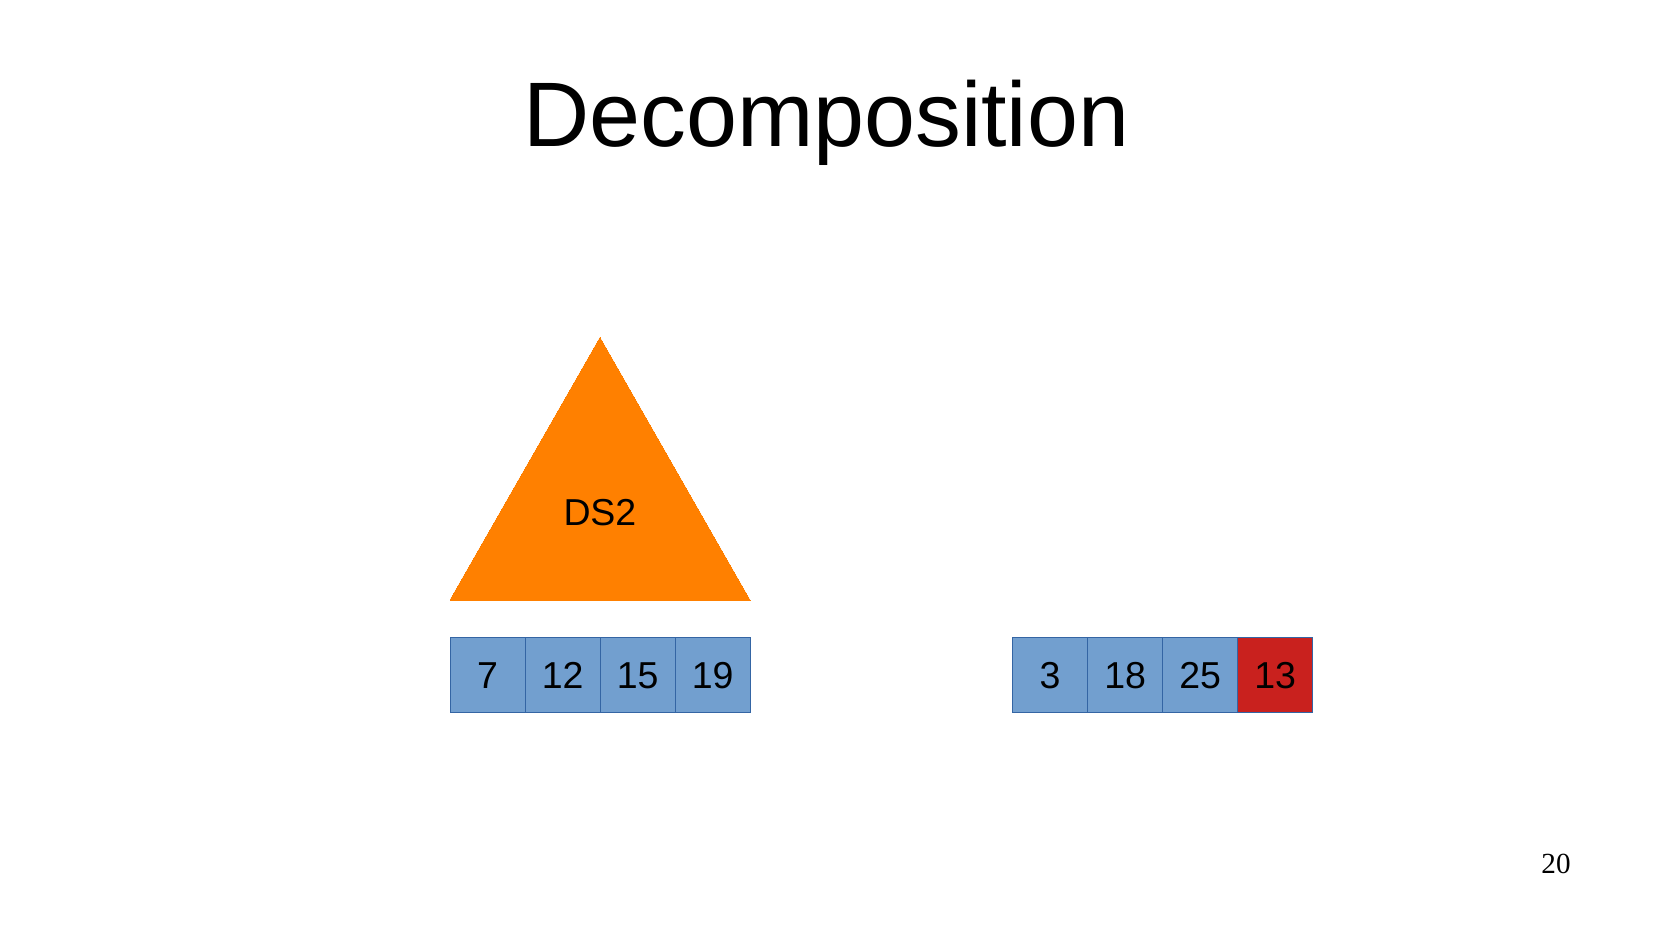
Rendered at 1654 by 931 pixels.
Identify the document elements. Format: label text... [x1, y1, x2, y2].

text_box 12 [526, 637, 600, 713]
text_box 7 [450, 637, 526, 713]
text_box 13 [1238, 637, 1313, 713]
text_box 18 [1087, 637, 1163, 713]
text_box 15 [600, 637, 676, 713]
text_box 25 [1163, 637, 1238, 713]
text_box 3 [1012, 637, 1087, 713]
title Decomposition [82, 37, 1571, 193]
text_box DS2 [450, 337, 751, 601]
text_box 19 [676, 637, 751, 713]
